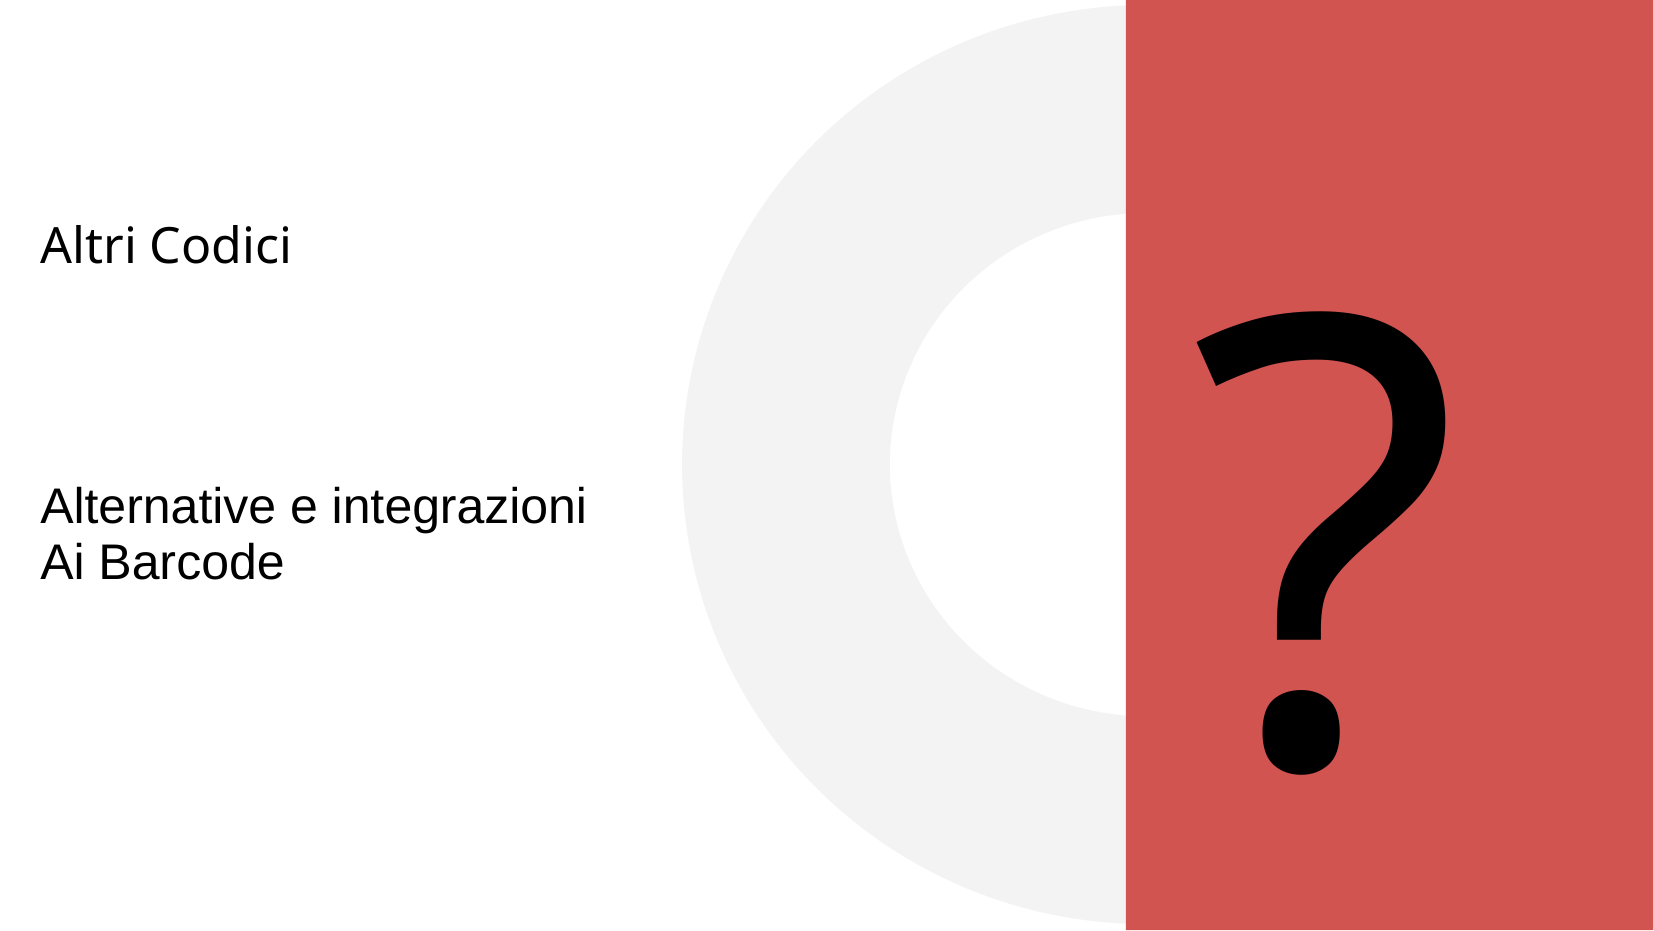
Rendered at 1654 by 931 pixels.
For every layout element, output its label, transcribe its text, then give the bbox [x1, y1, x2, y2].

title Altri Codici [40, 186, 621, 302]
subtitle Alternative e integrazioni Ai Barcode [40, 357, 620, 712]
text_box ? [1174, 88, 1586, 869]
